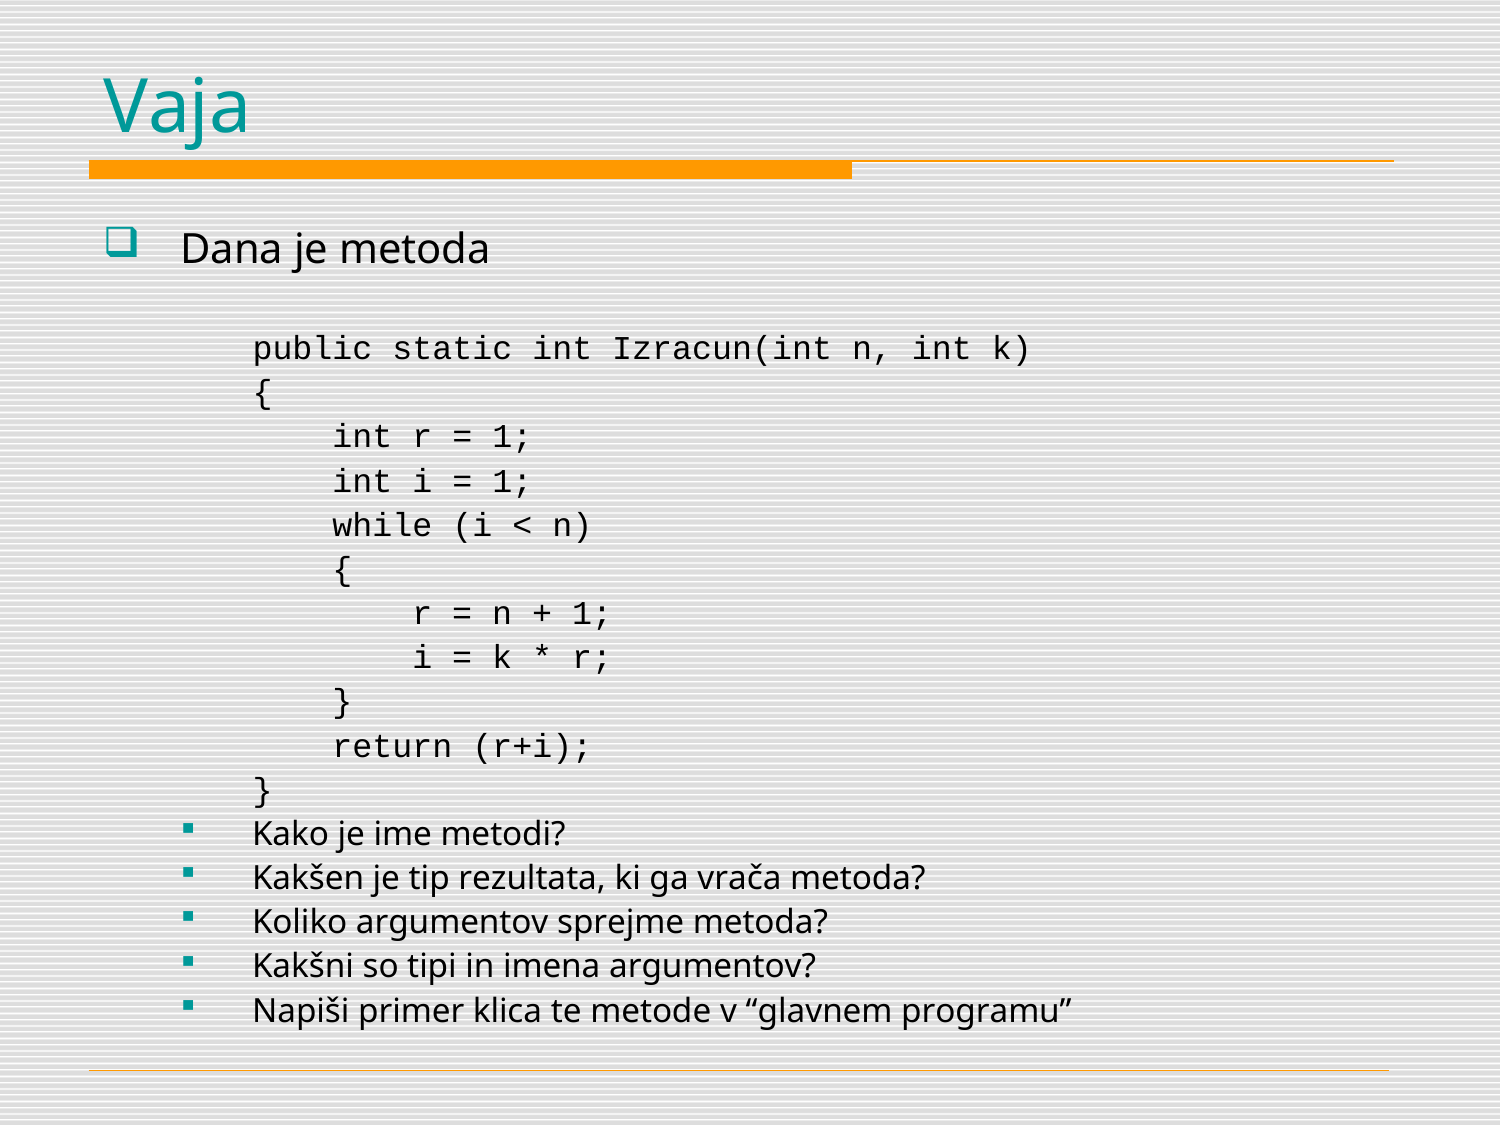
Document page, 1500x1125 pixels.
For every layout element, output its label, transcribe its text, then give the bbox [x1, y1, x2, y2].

picture [0, 0, 1500, 1125]
title Vaja [88, 42, 1401, 155]
list Dana je metoda public static int Izracun(int n, int k) { int r = 1; int i = 1; while (i < n) { r = n + 1; i = k * r; } return (r+i); } Kako je ime metodi? Kakšen je tip rezultata, ki ga vrača metoda? Koliko argumentov sprejme metoda? Kakšni so tipi in imena argumentov? Napiši primer klica te metode v “glavnem programu” [88, 220, 1401, 1059]
